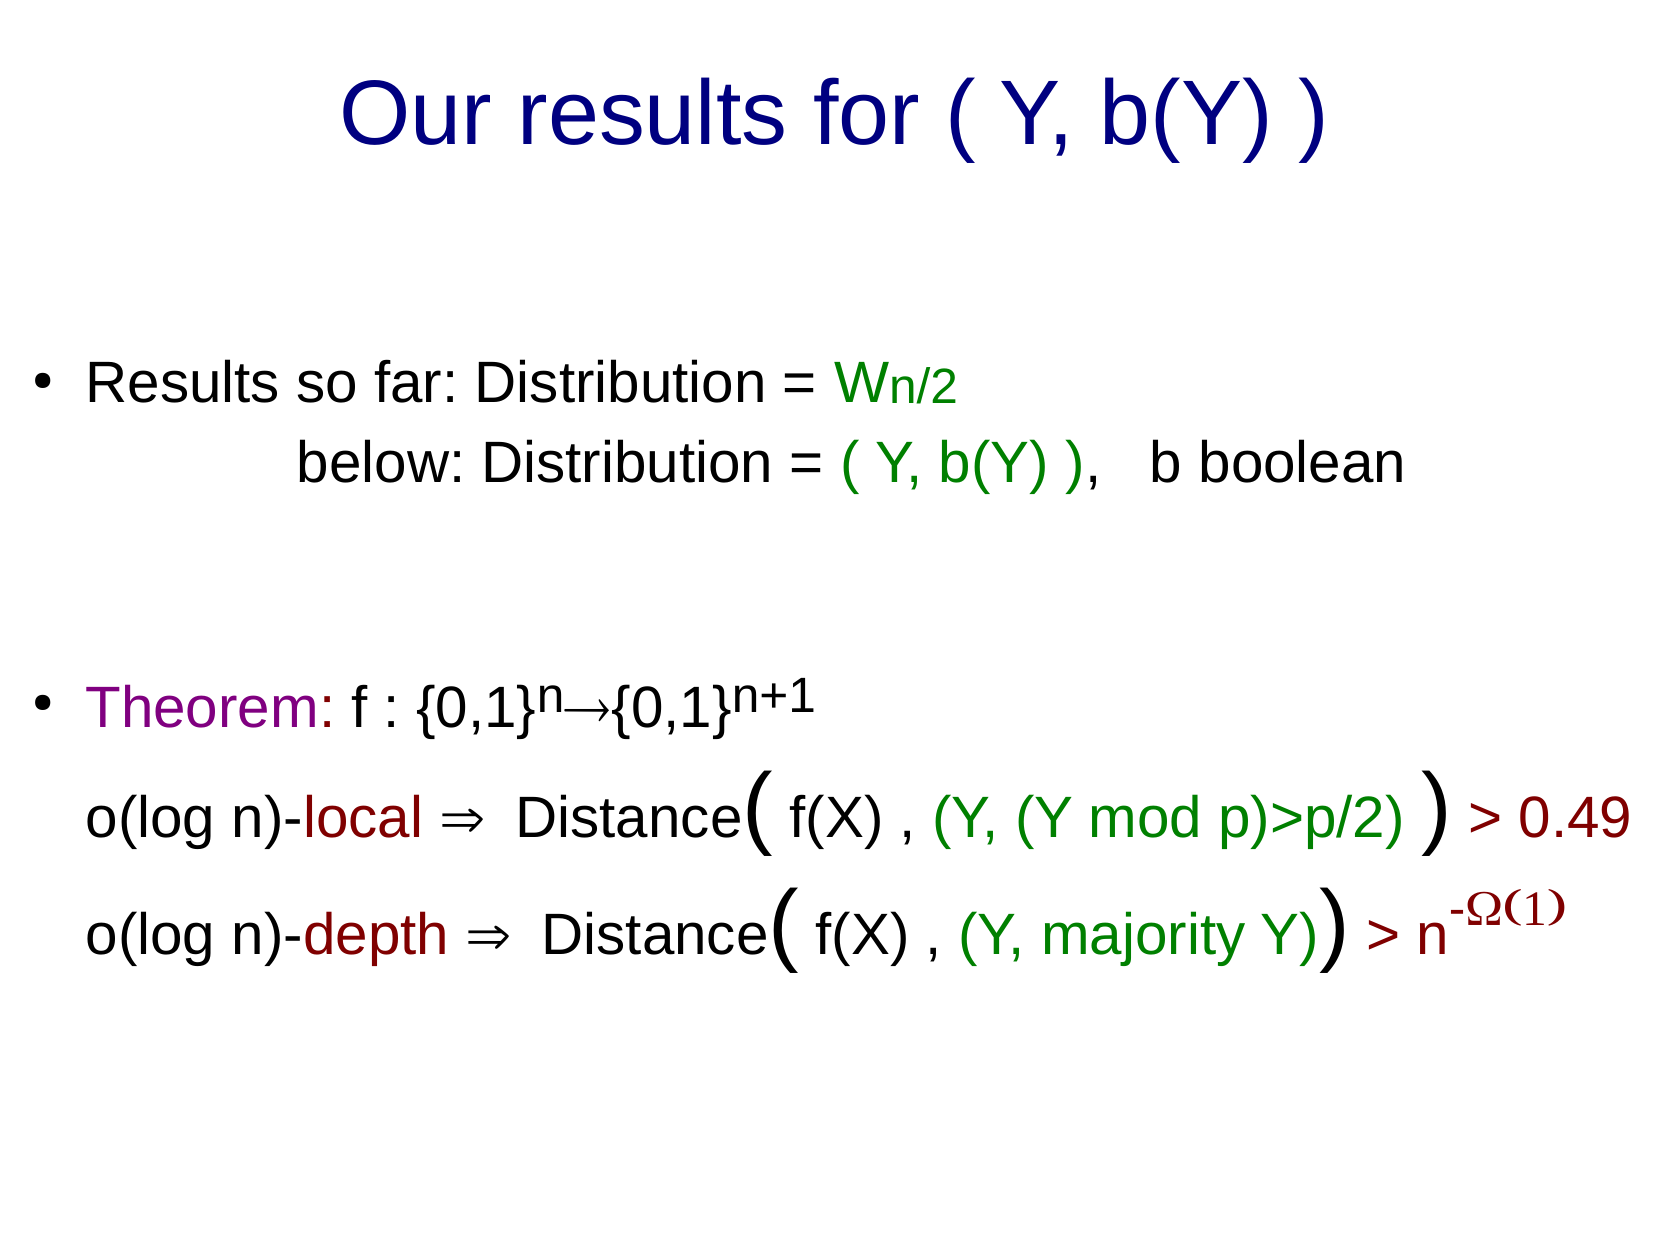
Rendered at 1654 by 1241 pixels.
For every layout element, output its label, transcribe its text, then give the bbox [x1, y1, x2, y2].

title Our results for ( Y, b(Y) ) [131, 0, 1538, 226]
list Results so far: Distribution = Wn/2 below: Distribution = ( Y, b(Y) ), b boolean Theorem: f : {0,1}n{0,1}n+1 o(log n)-local  Distance( f(X) , (Y, (Y mod p)>p/2) ) > 0.49 o(log n)-depth  Distance( f(X) , (Y, majority Y)) > n-(1) [0, 262, 1654, 1238]
